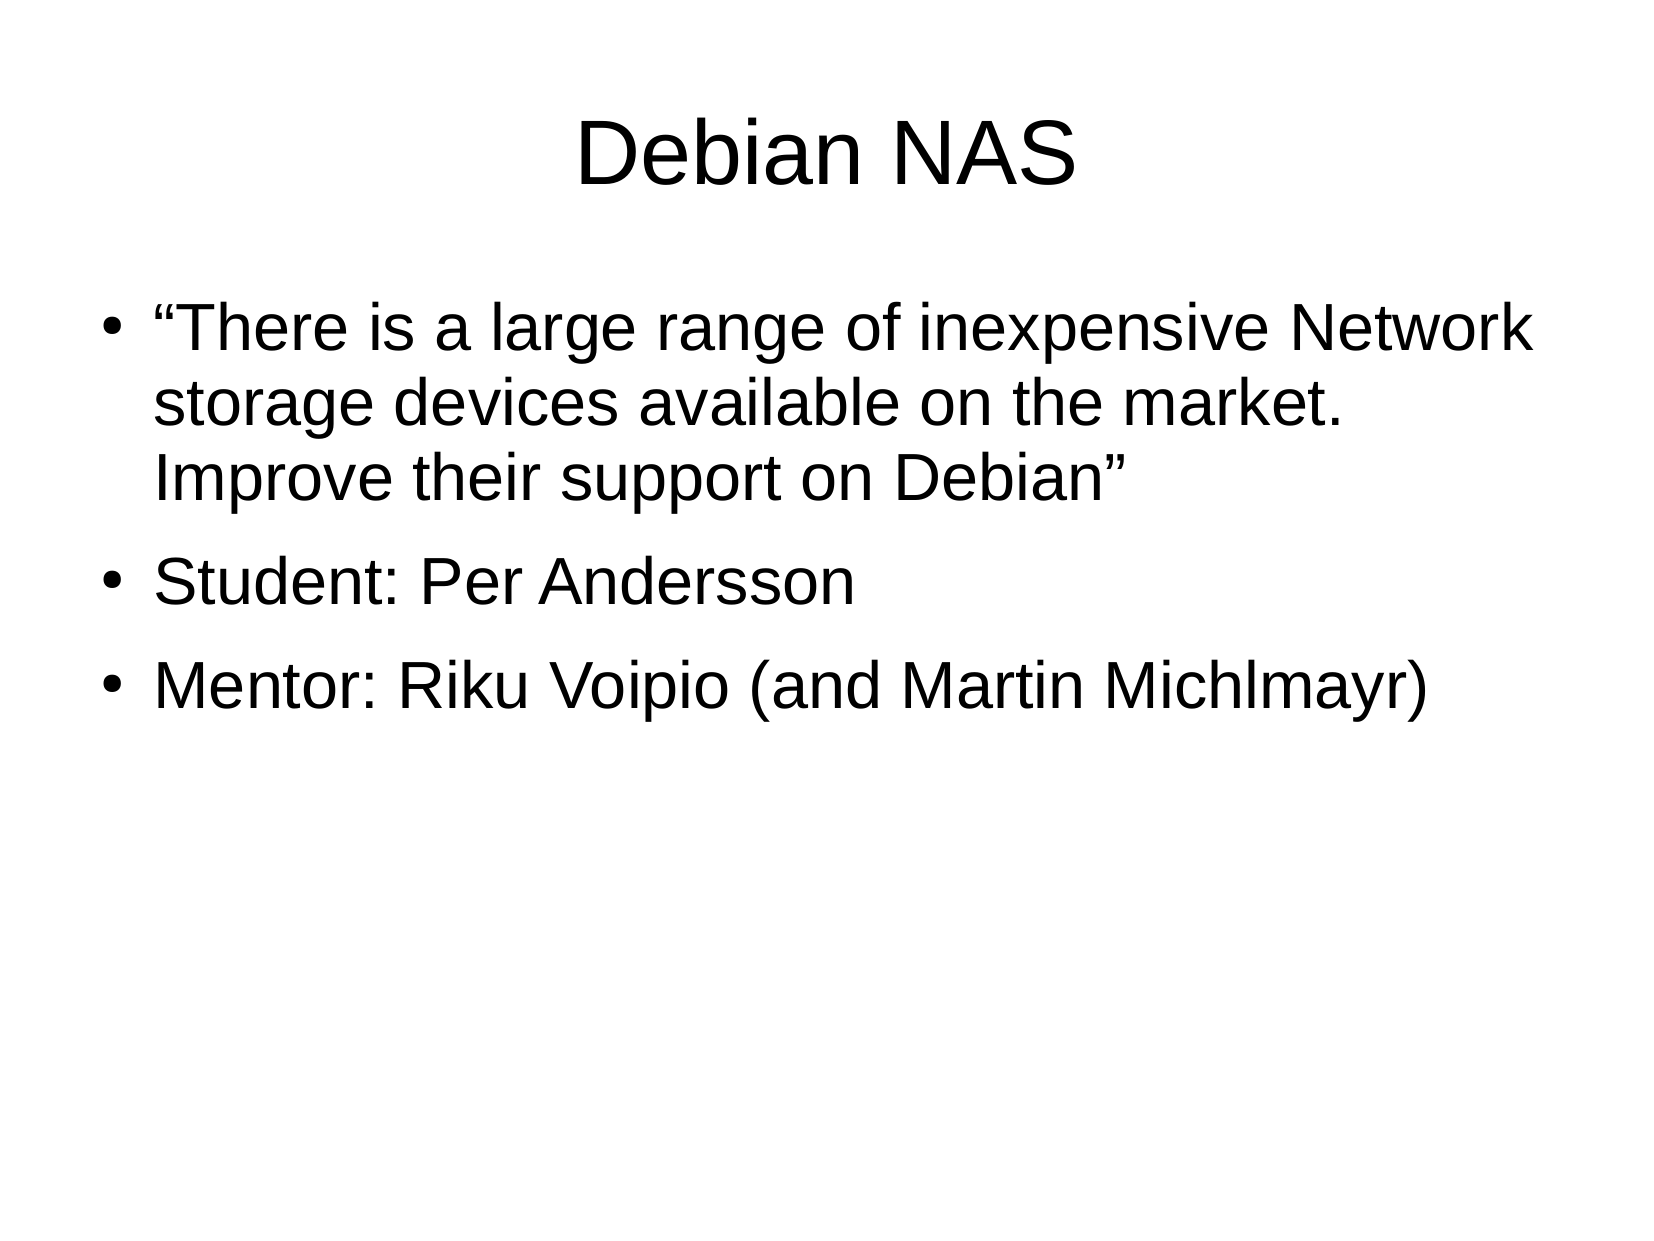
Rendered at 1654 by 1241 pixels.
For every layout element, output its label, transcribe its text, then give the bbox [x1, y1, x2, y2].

list “There is a large range of inexpensive Network storage devices available on the market. Improve their support on Debian” Student: Per Andersson Mentor: Riku Voipio (and Martin Michlmayr) [82, 290, 1571, 1109]
title Debian NAS [82, 49, 1571, 257]
